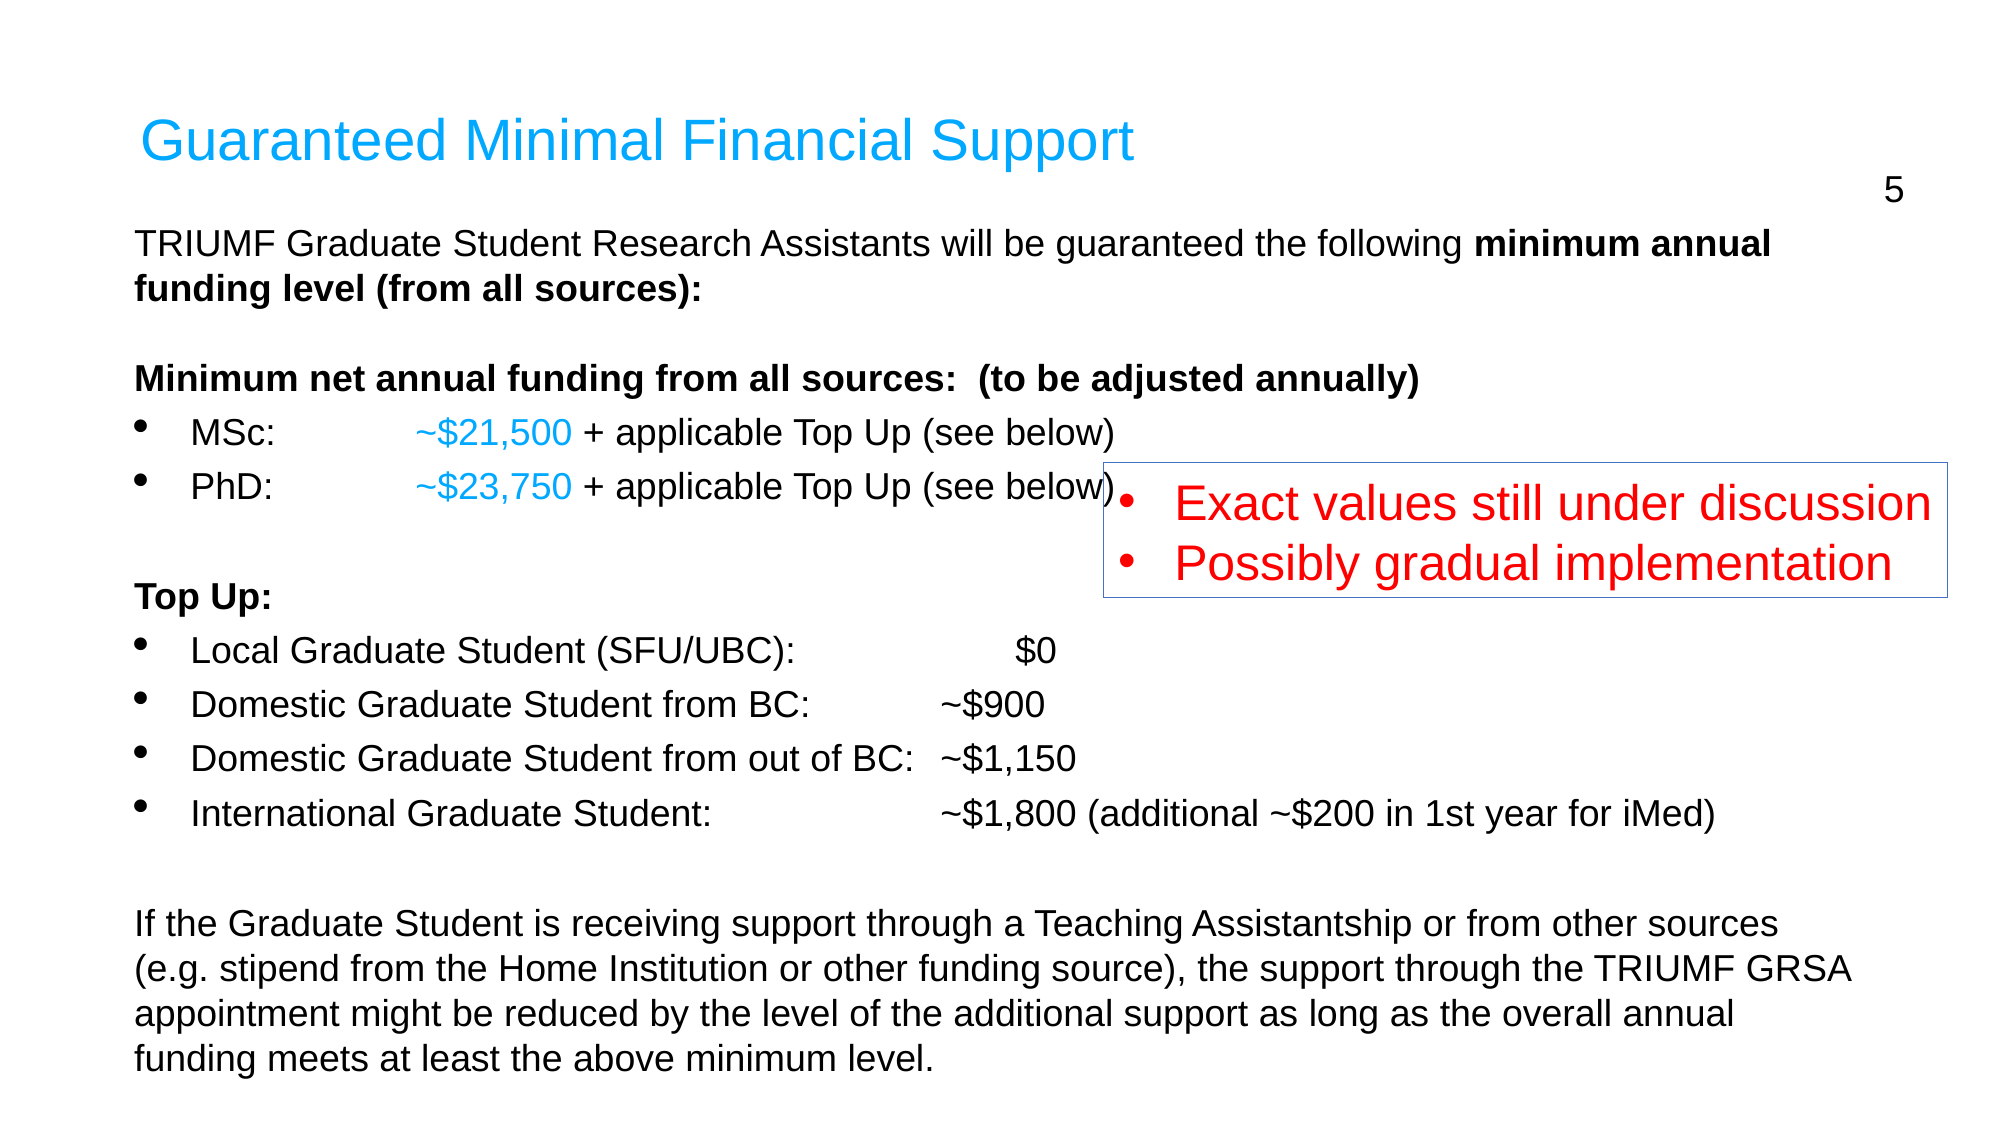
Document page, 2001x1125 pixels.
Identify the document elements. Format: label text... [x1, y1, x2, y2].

text_box Guaranteed Minimal Financial Support [125, 94, 1152, 180]
text_box TRIUMF Graduate Student Research Assistants will be guaranteed the following minimum annual funding level (from all sources): Minimum net annual funding from all sources: (to be adjusted annually) MSc: ~$21,500 + applicable Top Up (see below) PhD: ~$23,750 + applicable Top Up (see below) Top Up: Local Graduate Student (SFU/UBC): $0 Domestic Graduate Student from BC: ~$900 Domestic Graduate Student from out of BC: ~$1,150 International Graduate Student: ~$1,800 (additional ~$200 in 1st year for iMed) If the Graduate Student is receiving support through a Teaching Assistantship or from other sources (e.g. stipend from the Home Institution or other funding source), the support through the TRIUMF GRSA appointment might be reduced by the level of the additional support as long as the overall annual funding meets at least the above minimum level. [119, 211, 1869, 1087]
text_box Exact values still under discussion Possibly gradual implementation [1103, 462, 1948, 598]
